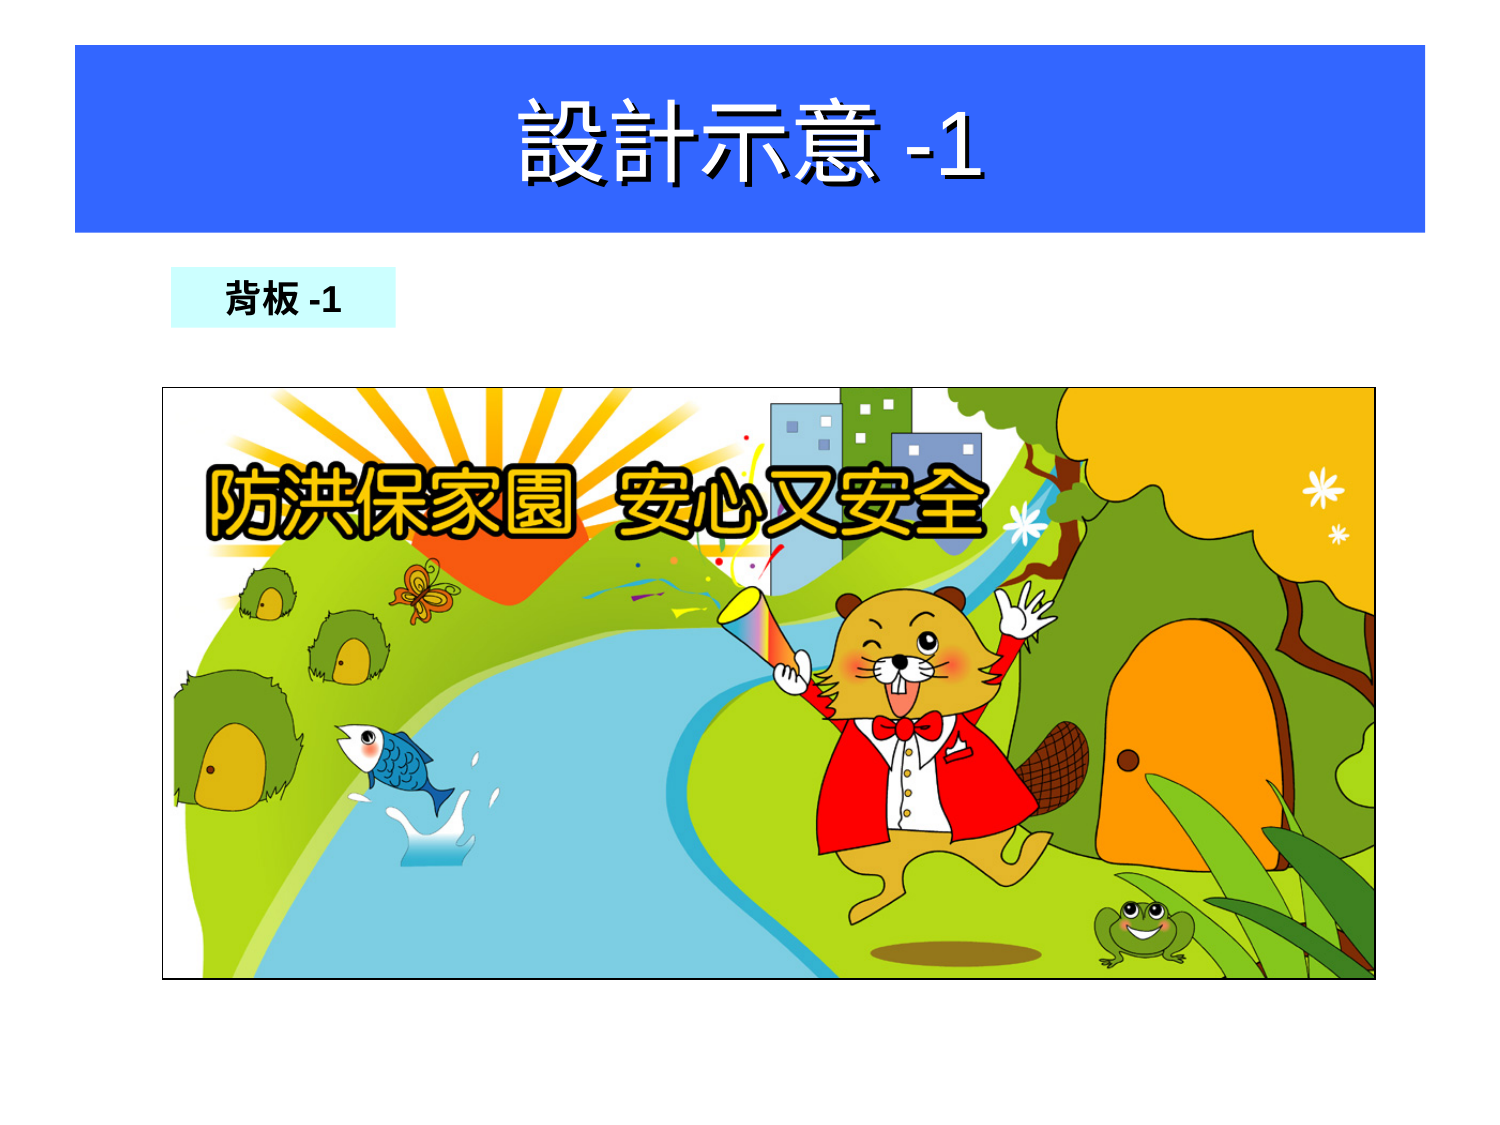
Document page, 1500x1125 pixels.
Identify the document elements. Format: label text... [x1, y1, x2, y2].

title 設計示意-1 [75, 45, 1426, 233]
picture [163, 388, 1374, 978]
text_box 背板-1 [171, 267, 396, 328]
